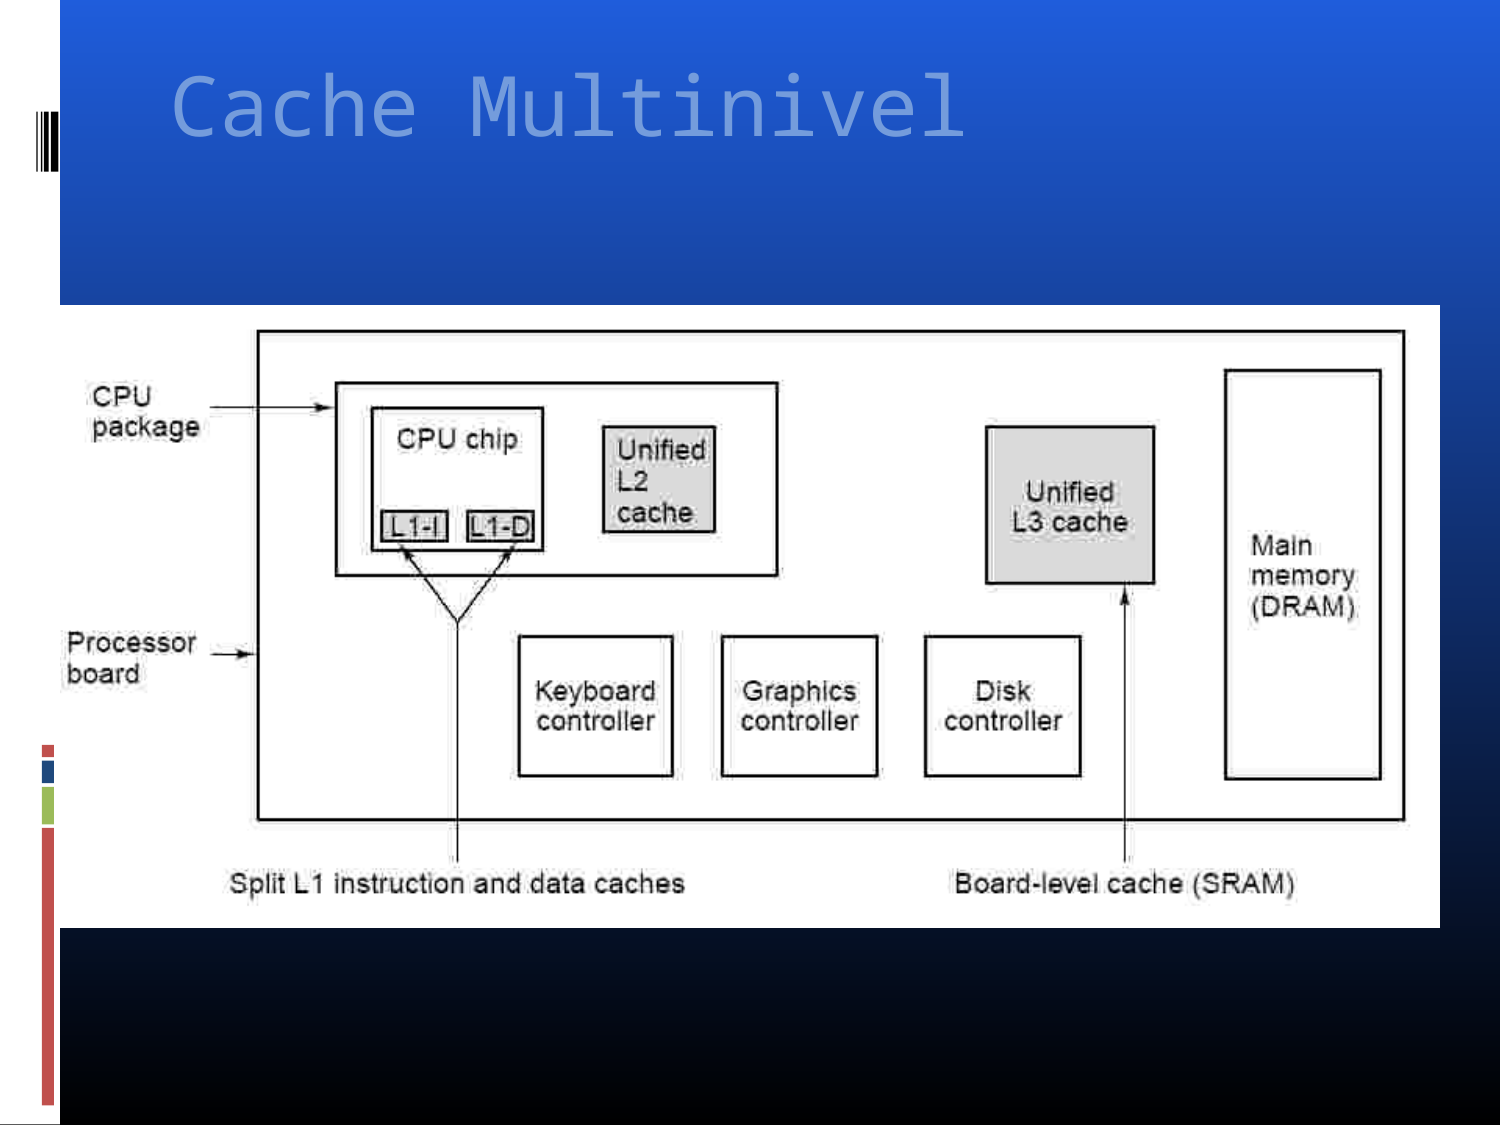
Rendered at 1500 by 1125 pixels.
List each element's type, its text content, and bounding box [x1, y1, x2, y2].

picture [60, 305, 1440, 928]
title Cache Multinivel [75, 45, 1426, 233]
